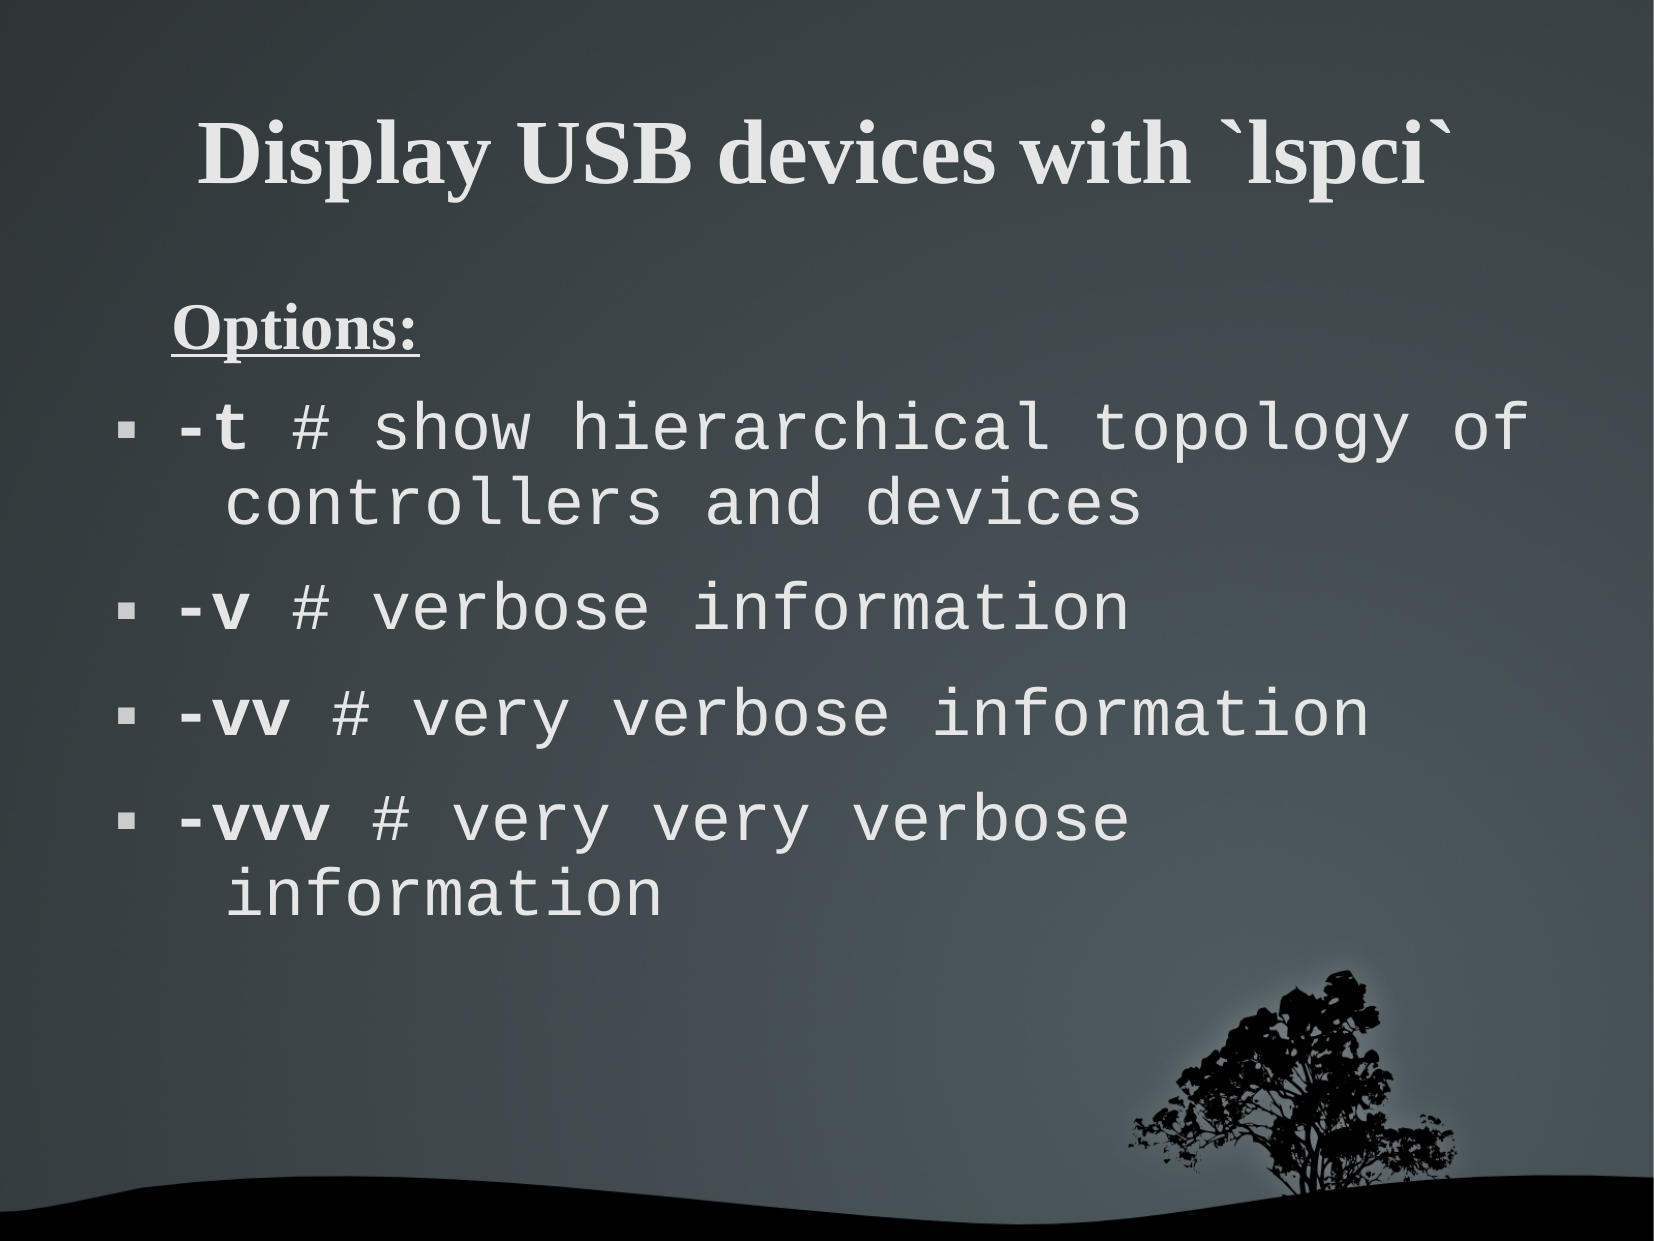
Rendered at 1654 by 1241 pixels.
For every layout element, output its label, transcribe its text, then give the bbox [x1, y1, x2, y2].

picture [0, 0, 1654, 1241]
list Options: -t # show hierarchical topology of controllers and devices -v # verbose information -vv # very verbose information -vvv # very very verbose information [82, 290, 1571, 1109]
title Display USB devices with `lspci` [82, 33, 1571, 273]
